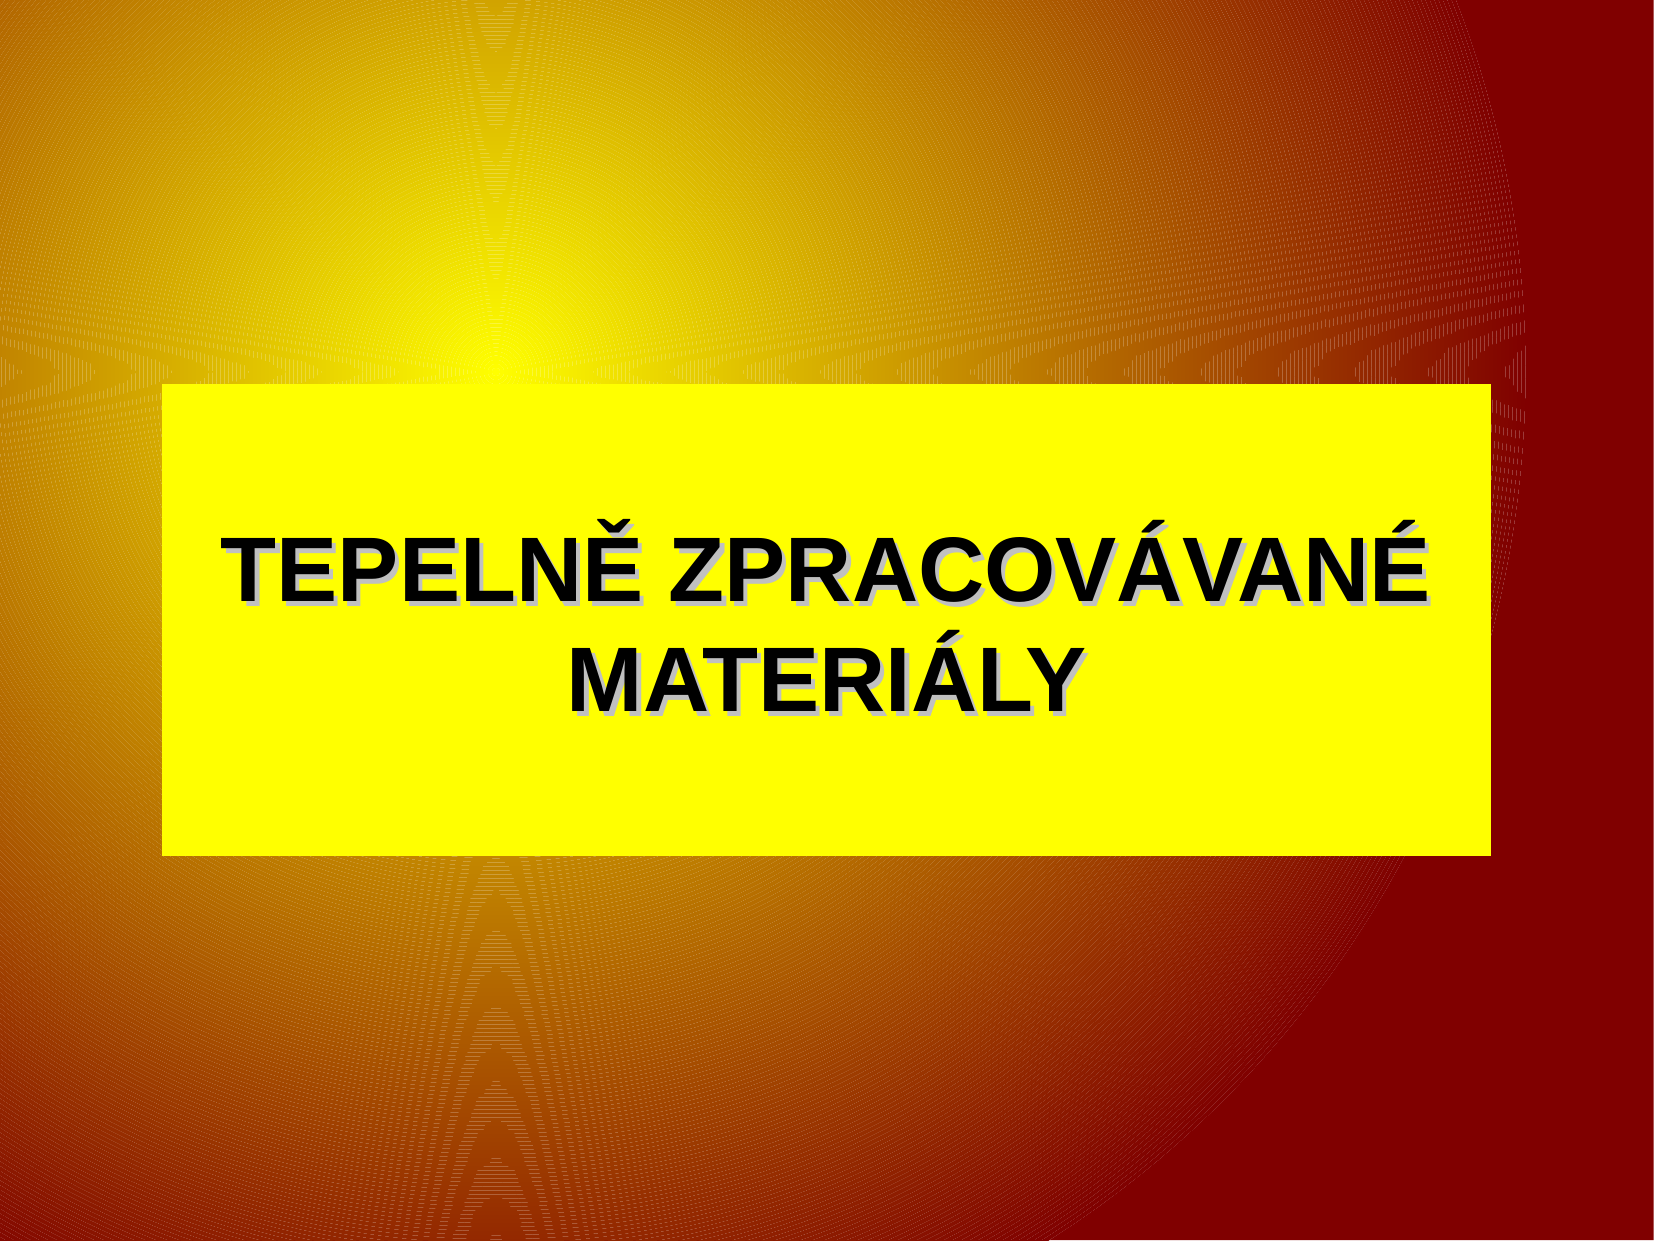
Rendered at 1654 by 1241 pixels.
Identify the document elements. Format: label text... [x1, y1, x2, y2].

subtitle TEPELNĚ ZPRACOVÁVANÉ MATERIÁLY [82, 210, 1571, 1030]
